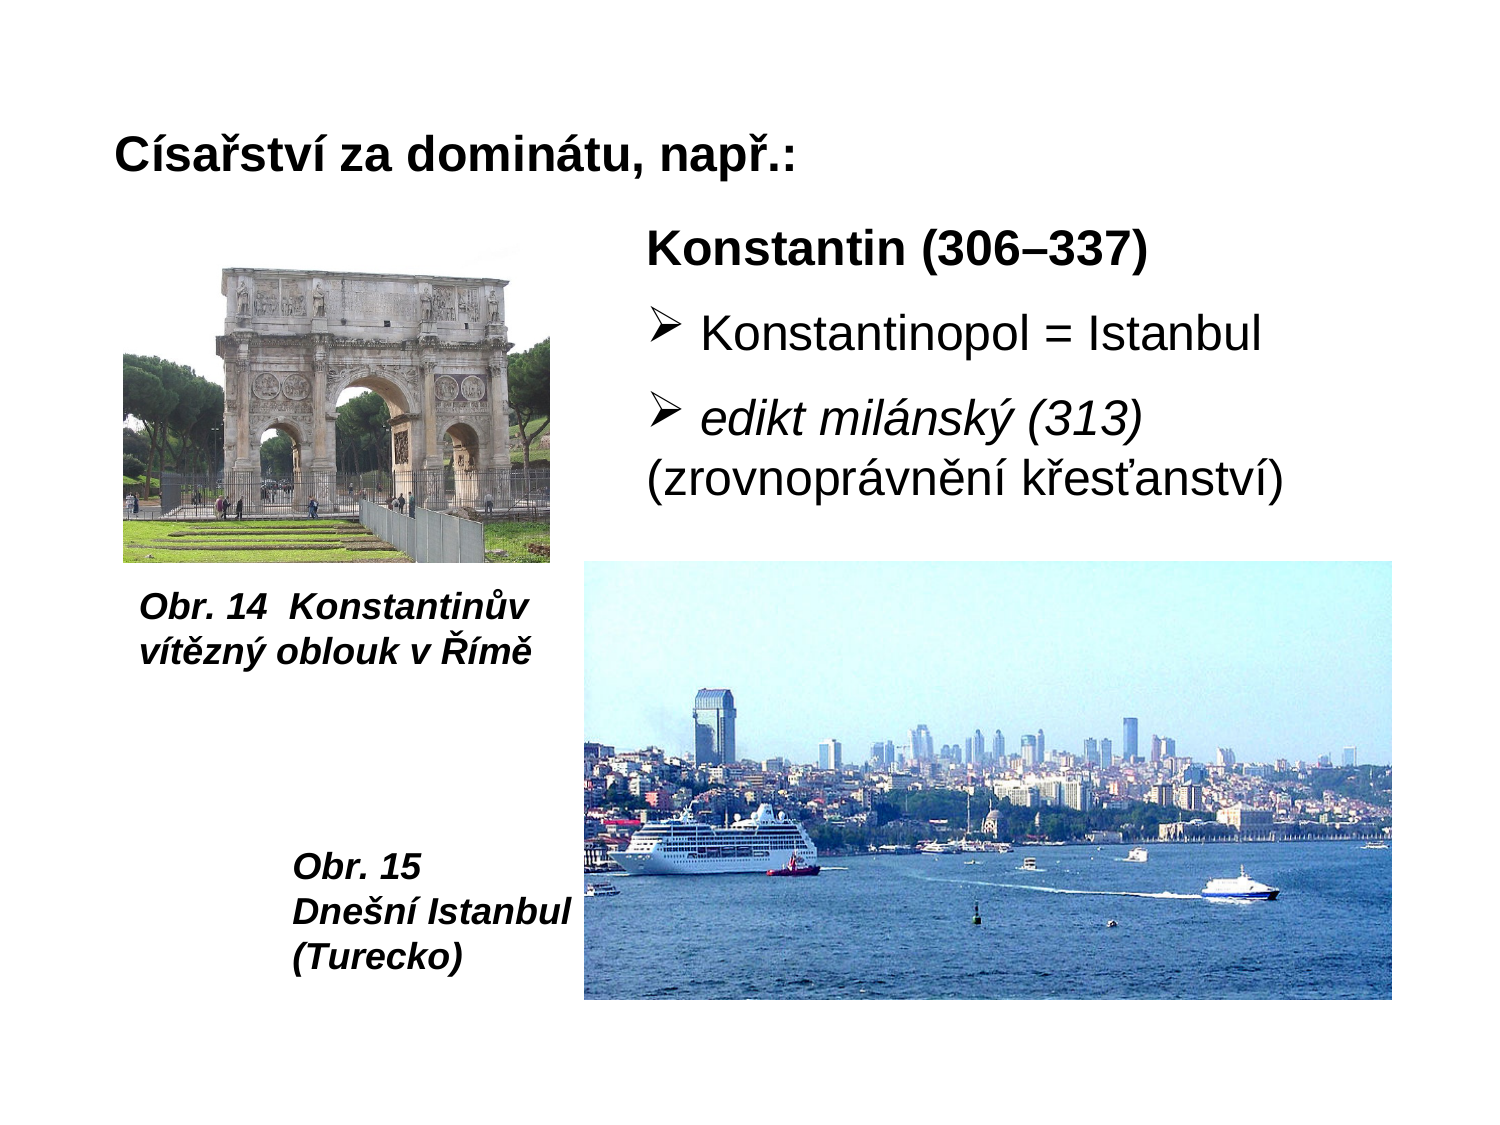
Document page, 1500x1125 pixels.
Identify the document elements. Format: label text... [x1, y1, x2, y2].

picture [123, 243, 550, 563]
text_box Obr. 14 Konstantinův vítězný oblouk v Římě [123, 574, 562, 680]
picture [584, 561, 1392, 1000]
text_box Konstantin (306–337) Konstantinopol = Istanbul edikt milánský (313) (zrovnoprávnění křesťanství) [631, 207, 1353, 514]
text_box Císařství za dominátu, např.: [100, 113, 1400, 189]
text_box Obr. 15 Dnešní Istanbul (Turecko) [277, 834, 644, 985]
